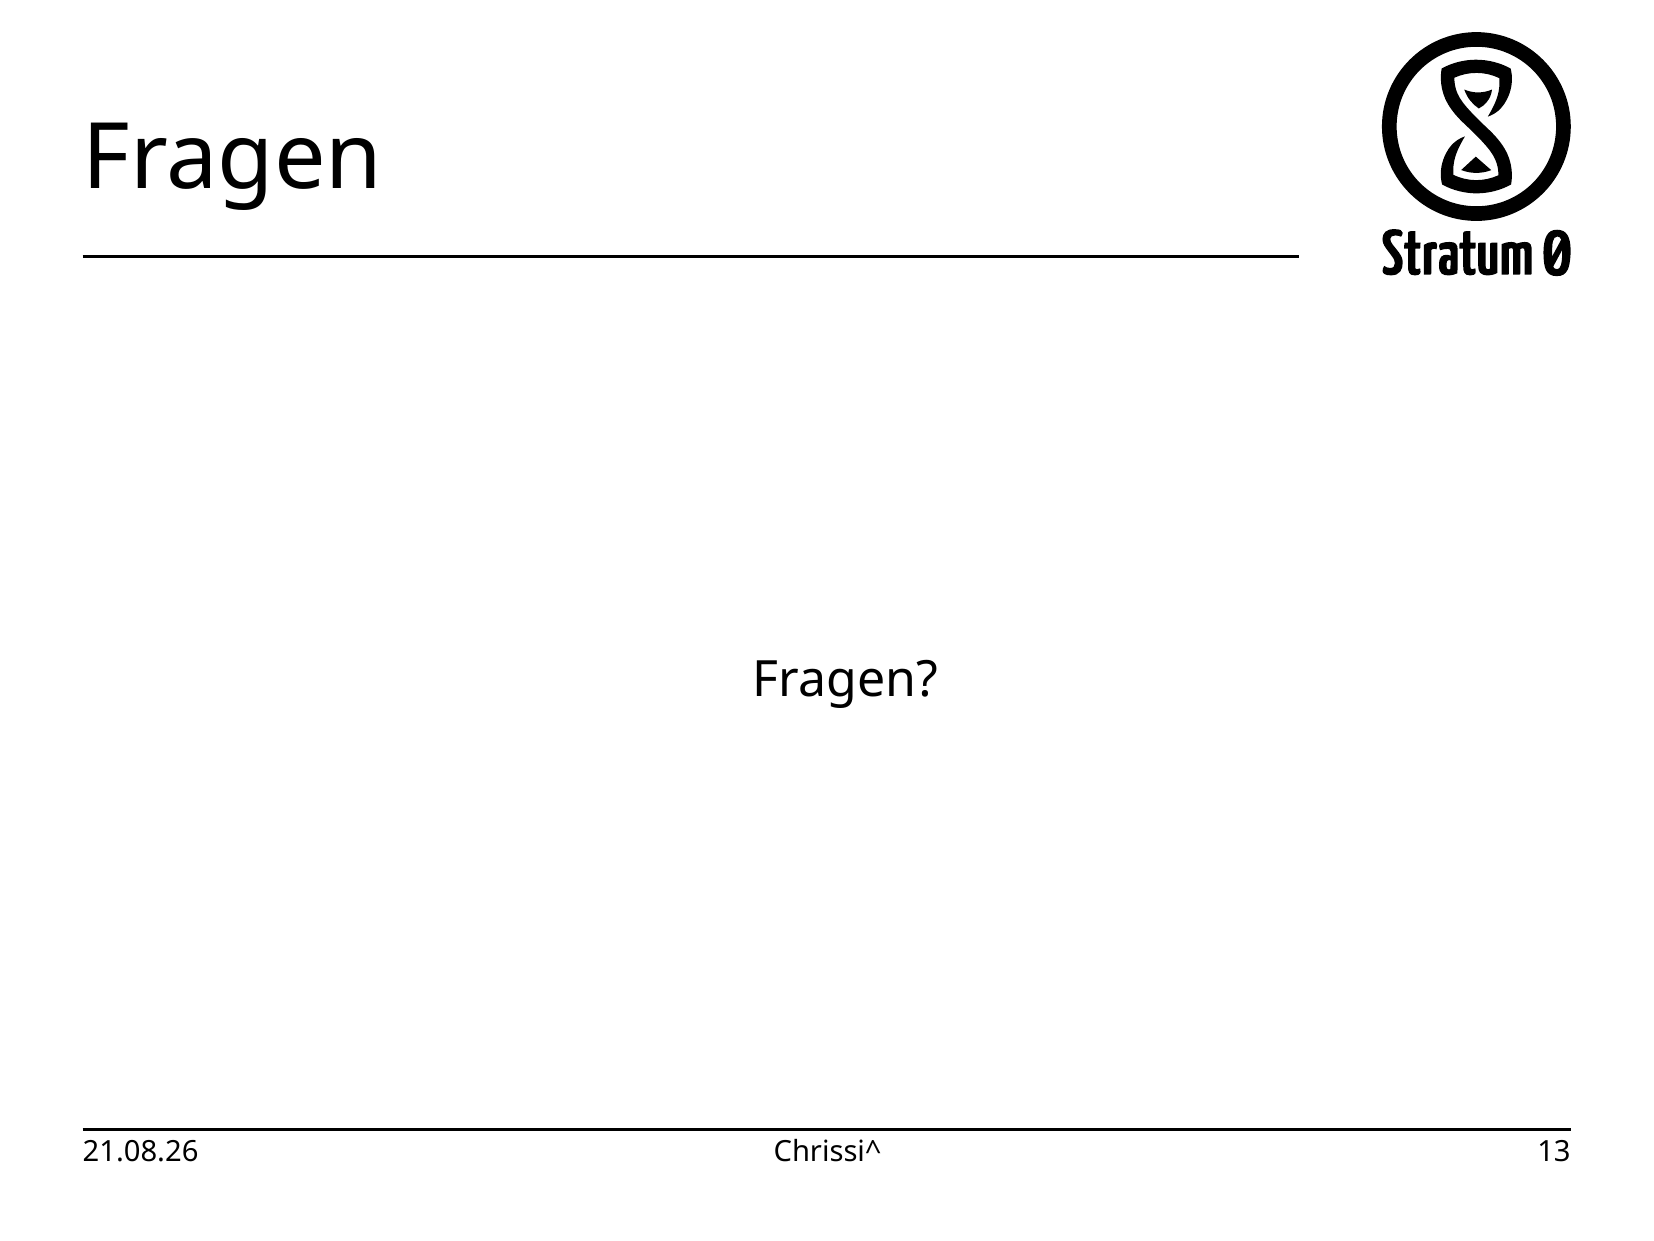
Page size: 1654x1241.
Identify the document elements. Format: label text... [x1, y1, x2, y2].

list Fragen? [82, 290, 1538, 1010]
title Fragen [82, 49, 1300, 257]
